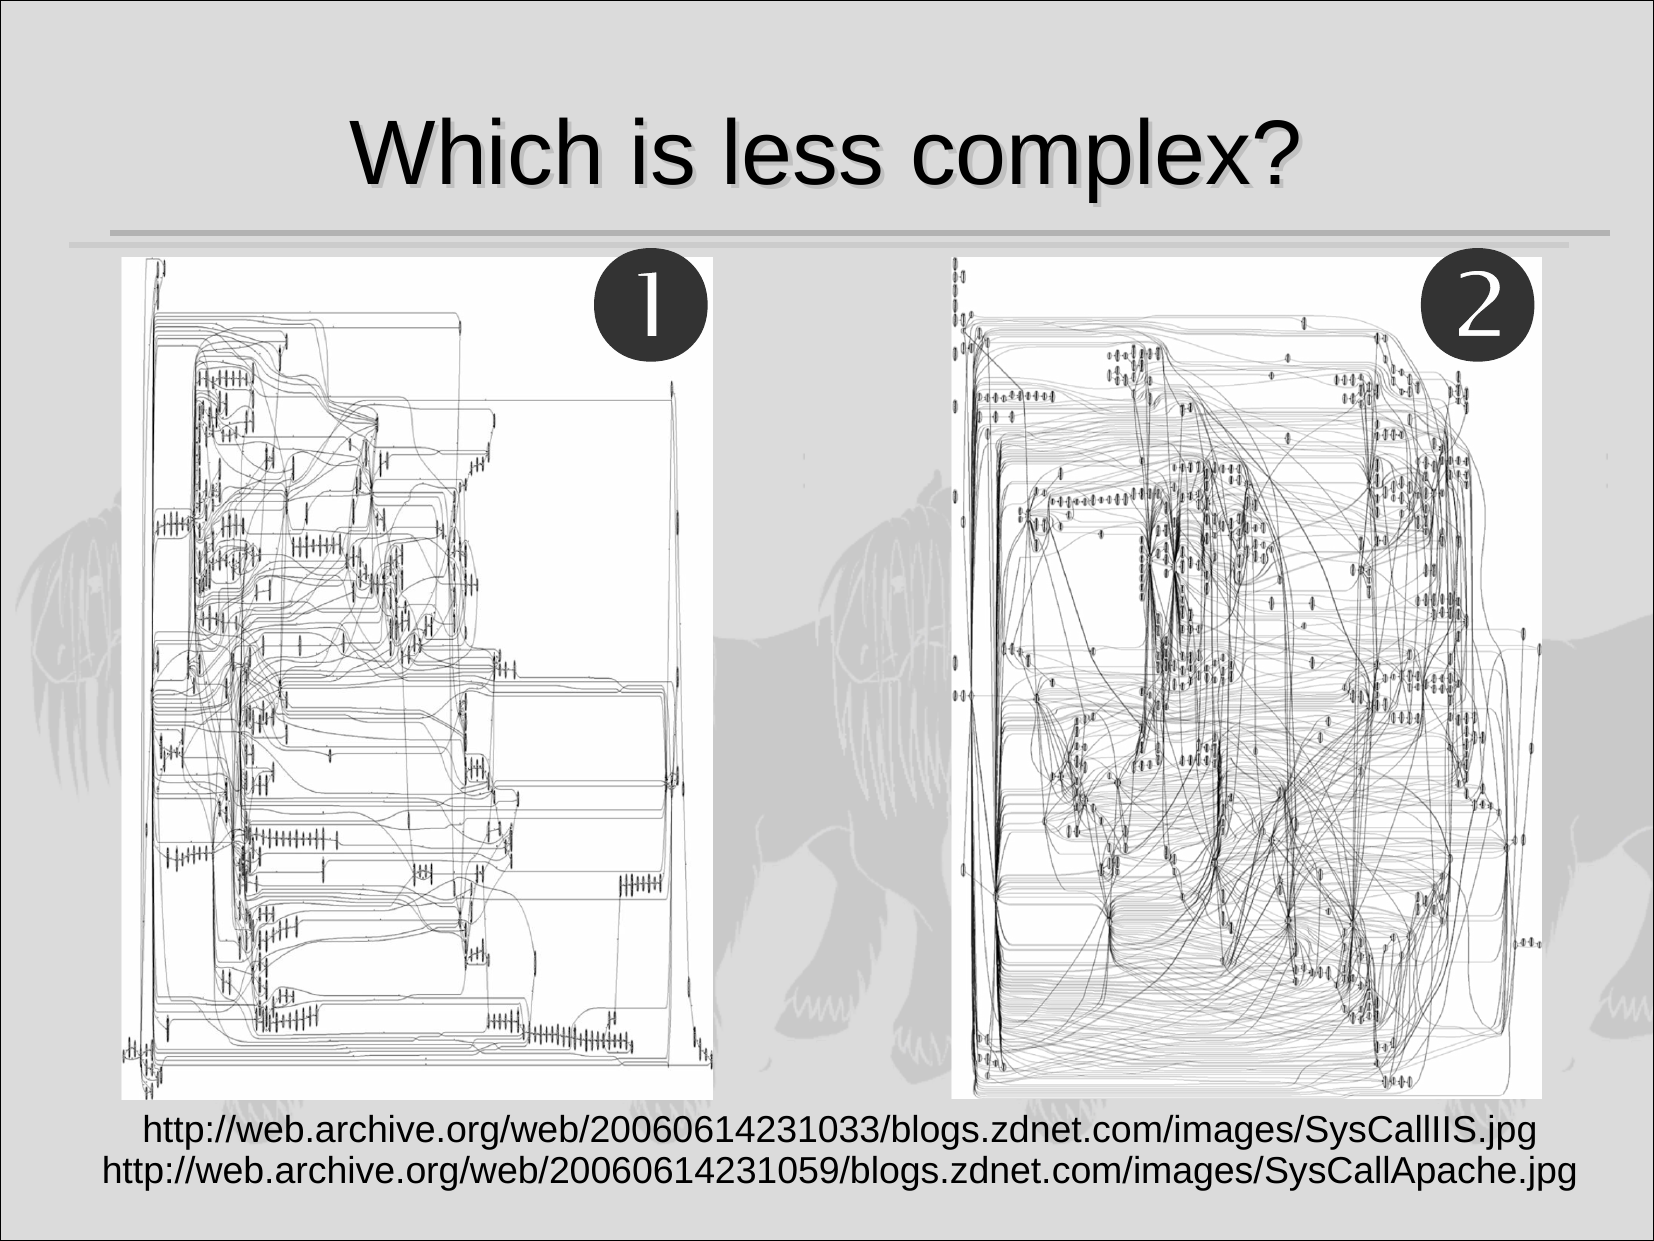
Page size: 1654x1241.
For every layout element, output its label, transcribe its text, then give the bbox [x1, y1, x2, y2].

text_box ➋ [1393, 244, 1573, 452]
text_box ➊ [566, 244, 746, 452]
text_box http://web.archive.org/web/20060614231059/blogs.zdnet.com/images/SysCallApache.jpg [84, 1139, 1597, 1207]
text_box http://web.archive.org/web/20060614231033/blogs.zdnet.com/images/SysCallIIS.jpg [124, 1097, 1556, 1139]
picture [951, 256, 1542, 1099]
title Which is less complex? [82, 56, 1571, 250]
picture [121, 256, 713, 1100]
